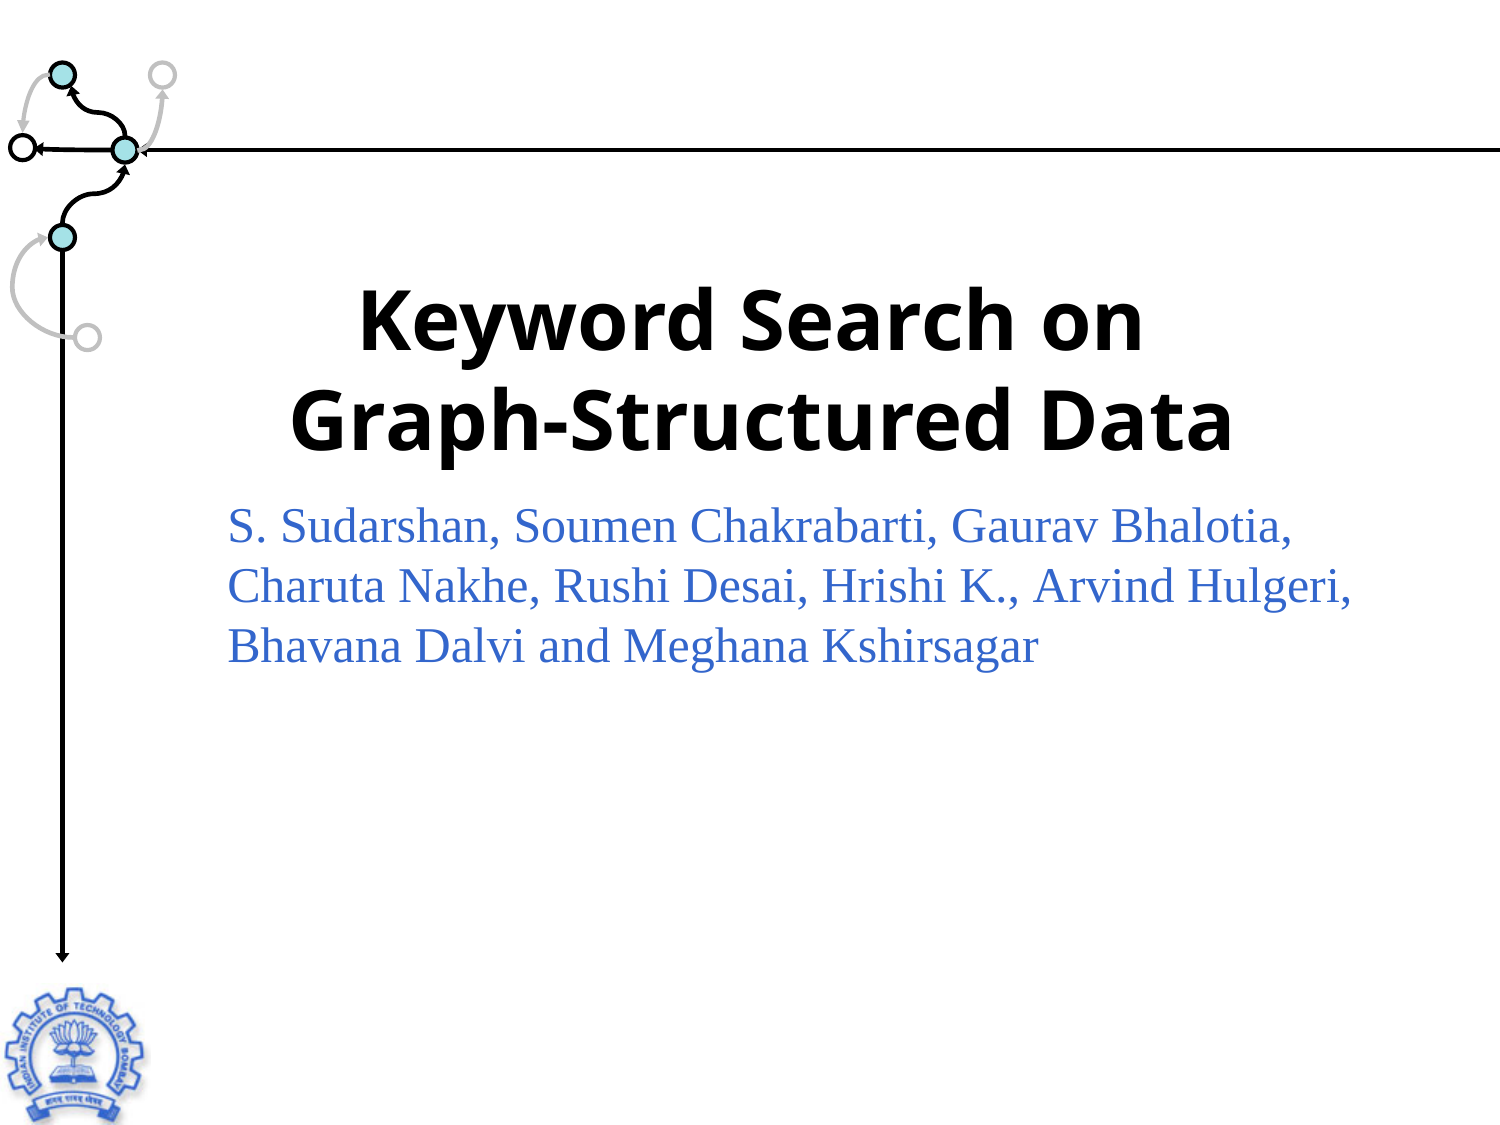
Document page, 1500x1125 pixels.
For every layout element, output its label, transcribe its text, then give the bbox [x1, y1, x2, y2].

title Keyword Search on Graph-Structured Data [87, 200, 1438, 475]
text_box S. Sudarshan, Soumen Chakrabarti, Gaurav Bhalotia, Charuta Nakhe, Rushi Desai, Hrishi K., Arvind Hulgeri, Bhavana Dalvi and Meghana Kshirsagar [212, 425, 1381, 681]
picture [0, 983, 151, 1125]
